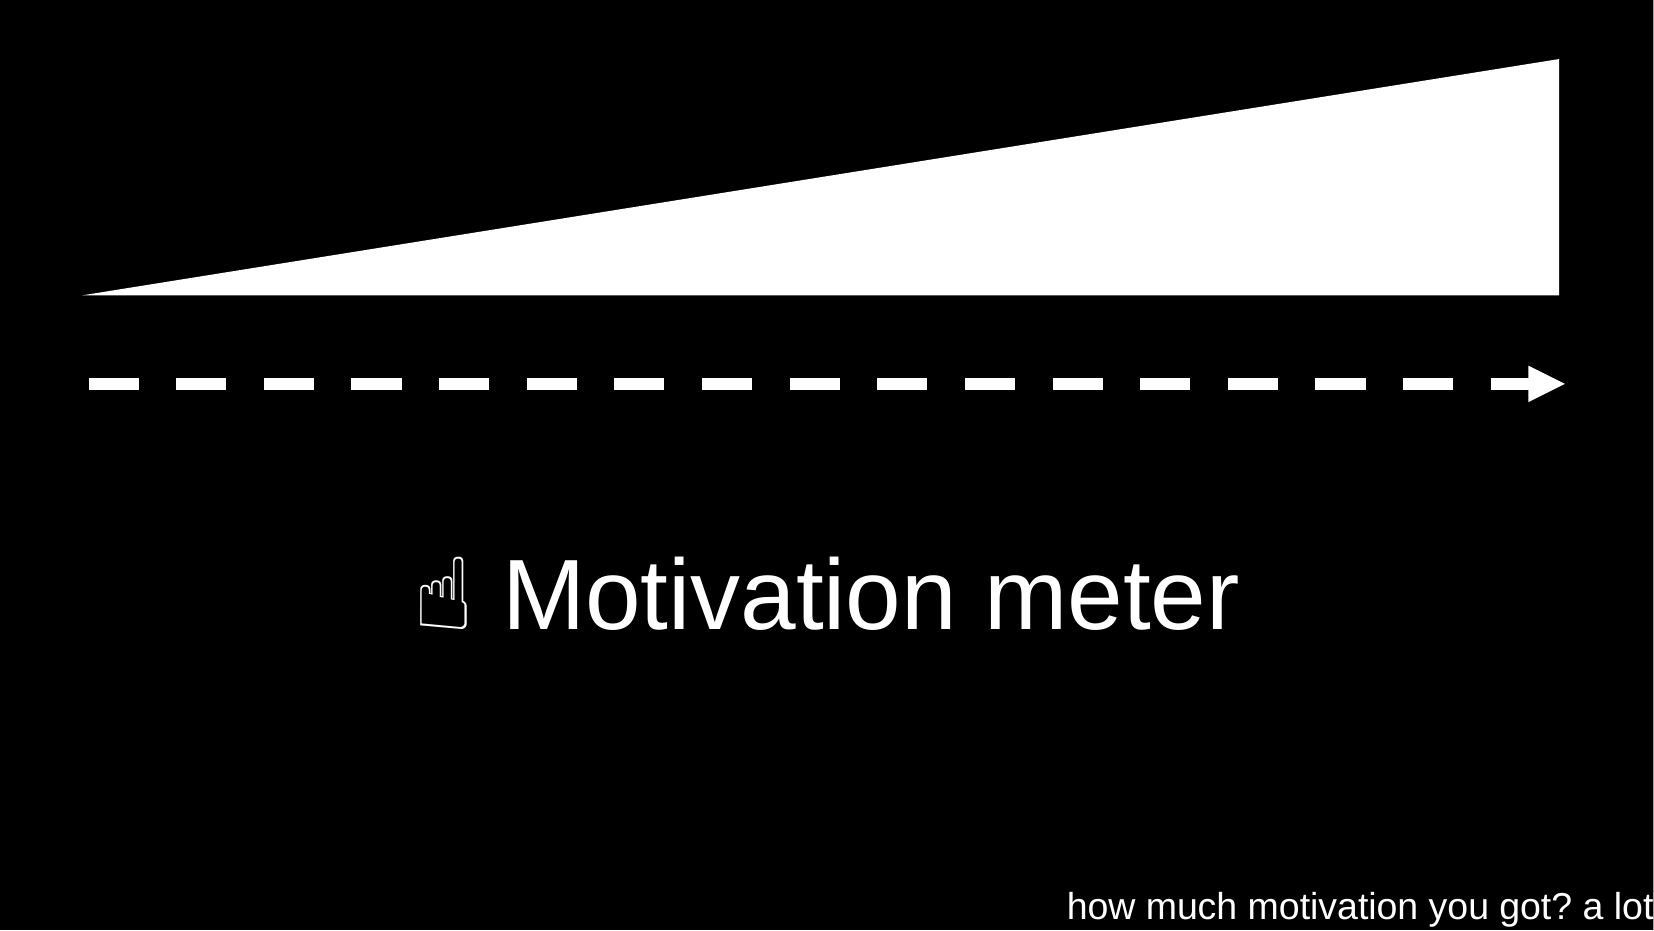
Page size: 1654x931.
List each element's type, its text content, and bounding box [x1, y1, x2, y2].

text_box [82, 59, 1560, 296]
list how much motivation you got? a lot [165, 885, 1654, 931]
list 🤓☝️ Motivation meter [82, 442, 1571, 747]
